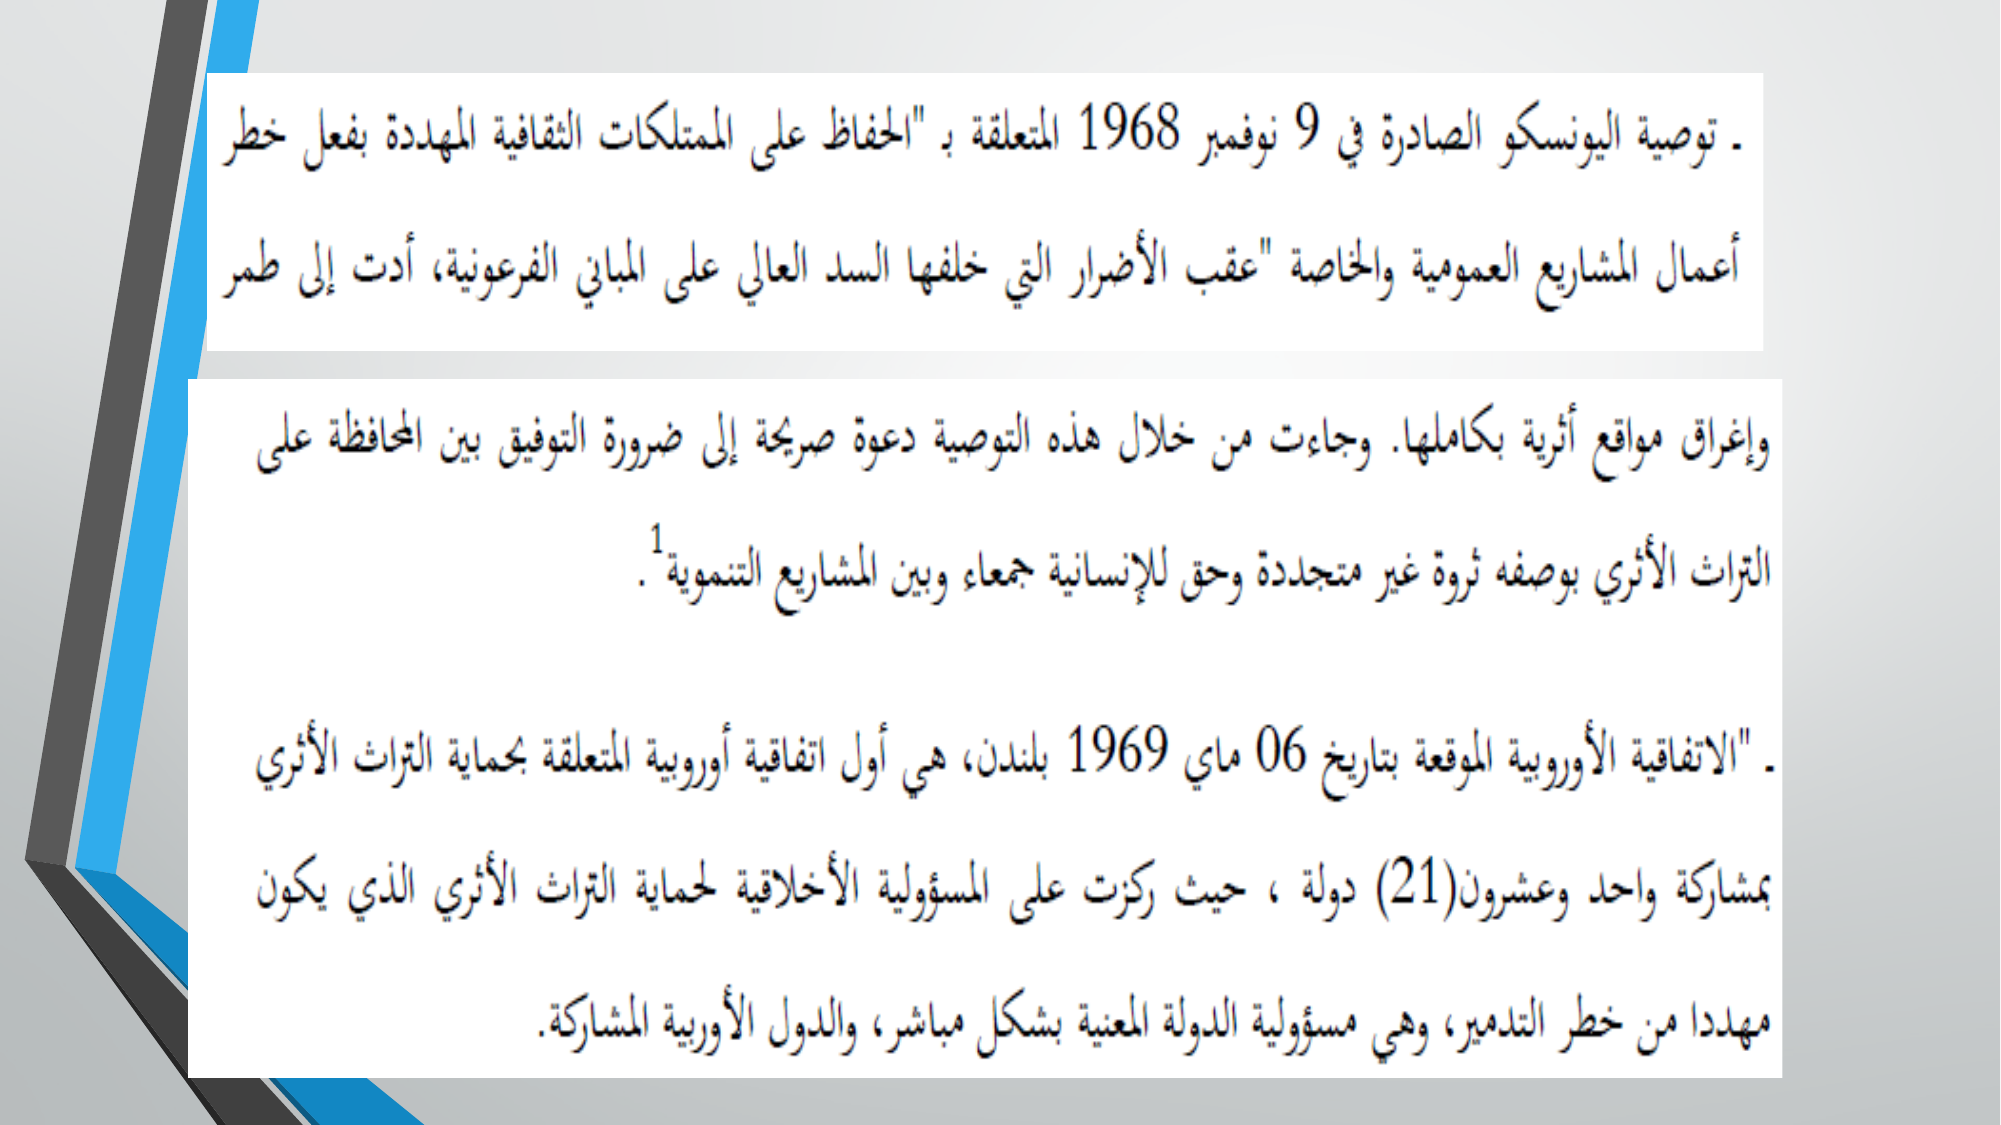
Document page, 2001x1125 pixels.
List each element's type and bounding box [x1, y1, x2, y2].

picture [188, 379, 1783, 1078]
picture [207, 73, 1764, 351]
